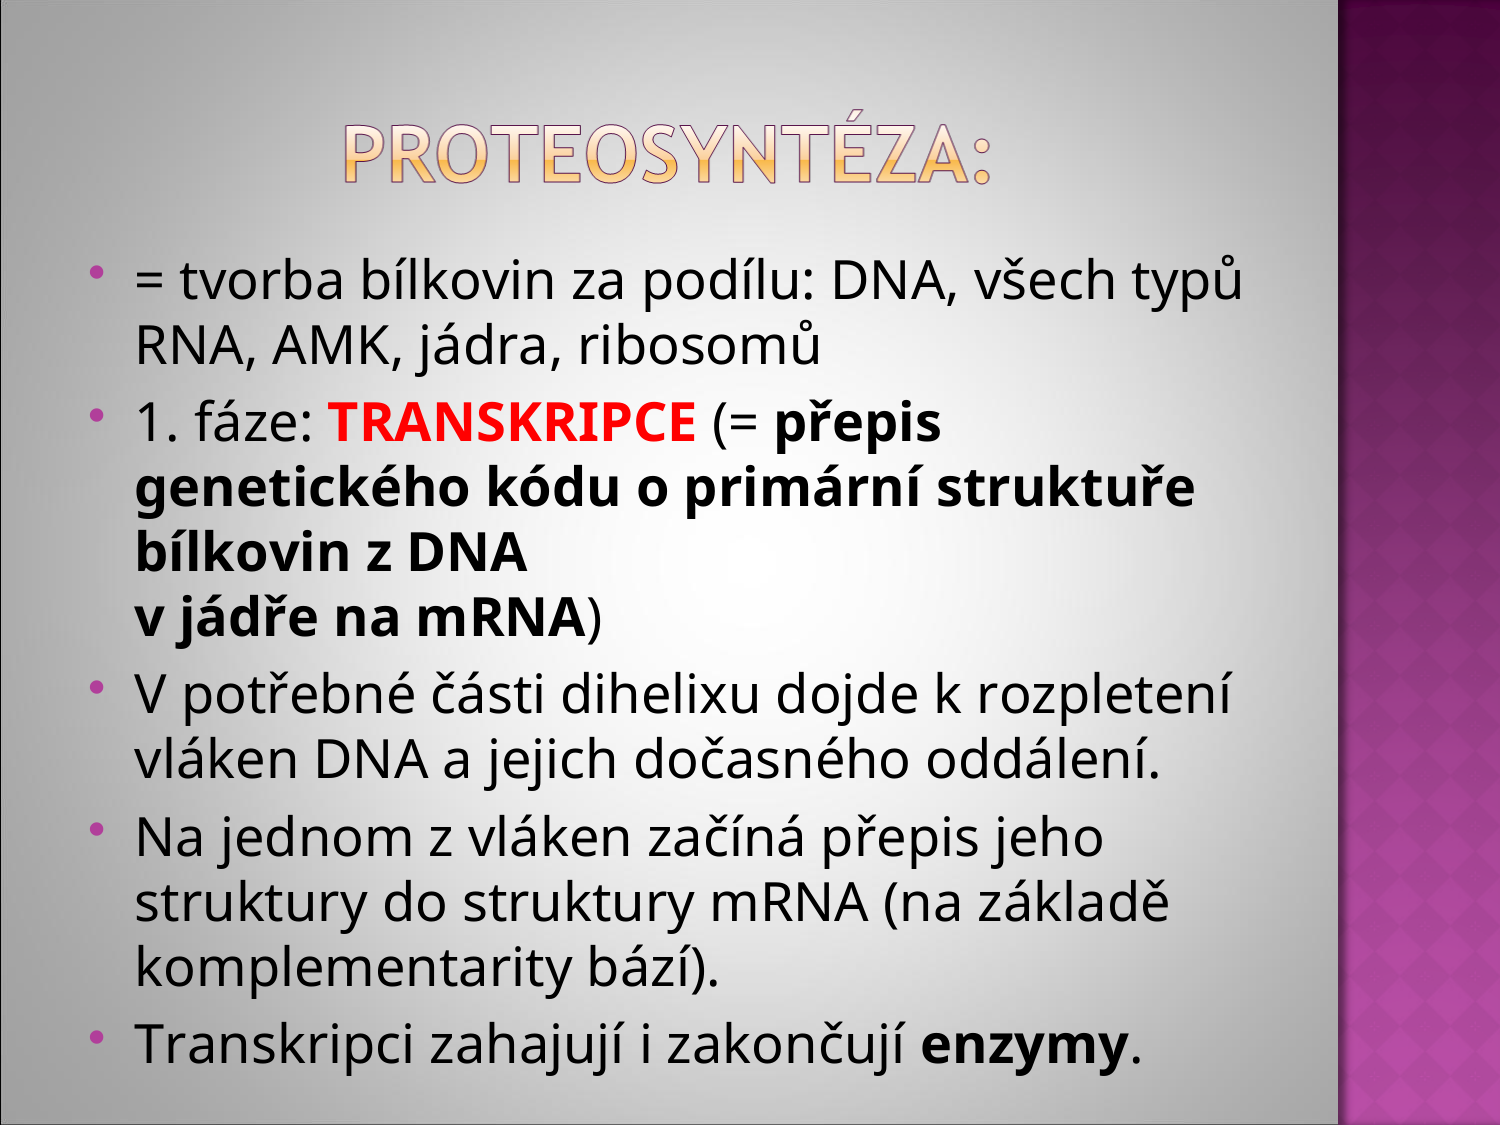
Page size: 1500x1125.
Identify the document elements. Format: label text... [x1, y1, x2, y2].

list = tvorba bílkovin za podílu: DNA, všech typů RNA, AMK, jádra, ribosomů 1. fáze: TRANSKRIPCE (= přepis genetického kódu o primární struktuře bílkovin z DNA v jádře na mRNA) V potřebné části dihelixu dojde k rozpletení vláken DNA a jejich dočasného oddálení. Na jednom z vláken začíná přepis jeho struktury do struktury mRNA (na základě komplementarity bází). Transkripci zahajují i zakončují enzymy. [75, 237, 1263, 1095]
text_box [73, 52, 1265, 202]
picture [0, 0, 1500, 1125]
